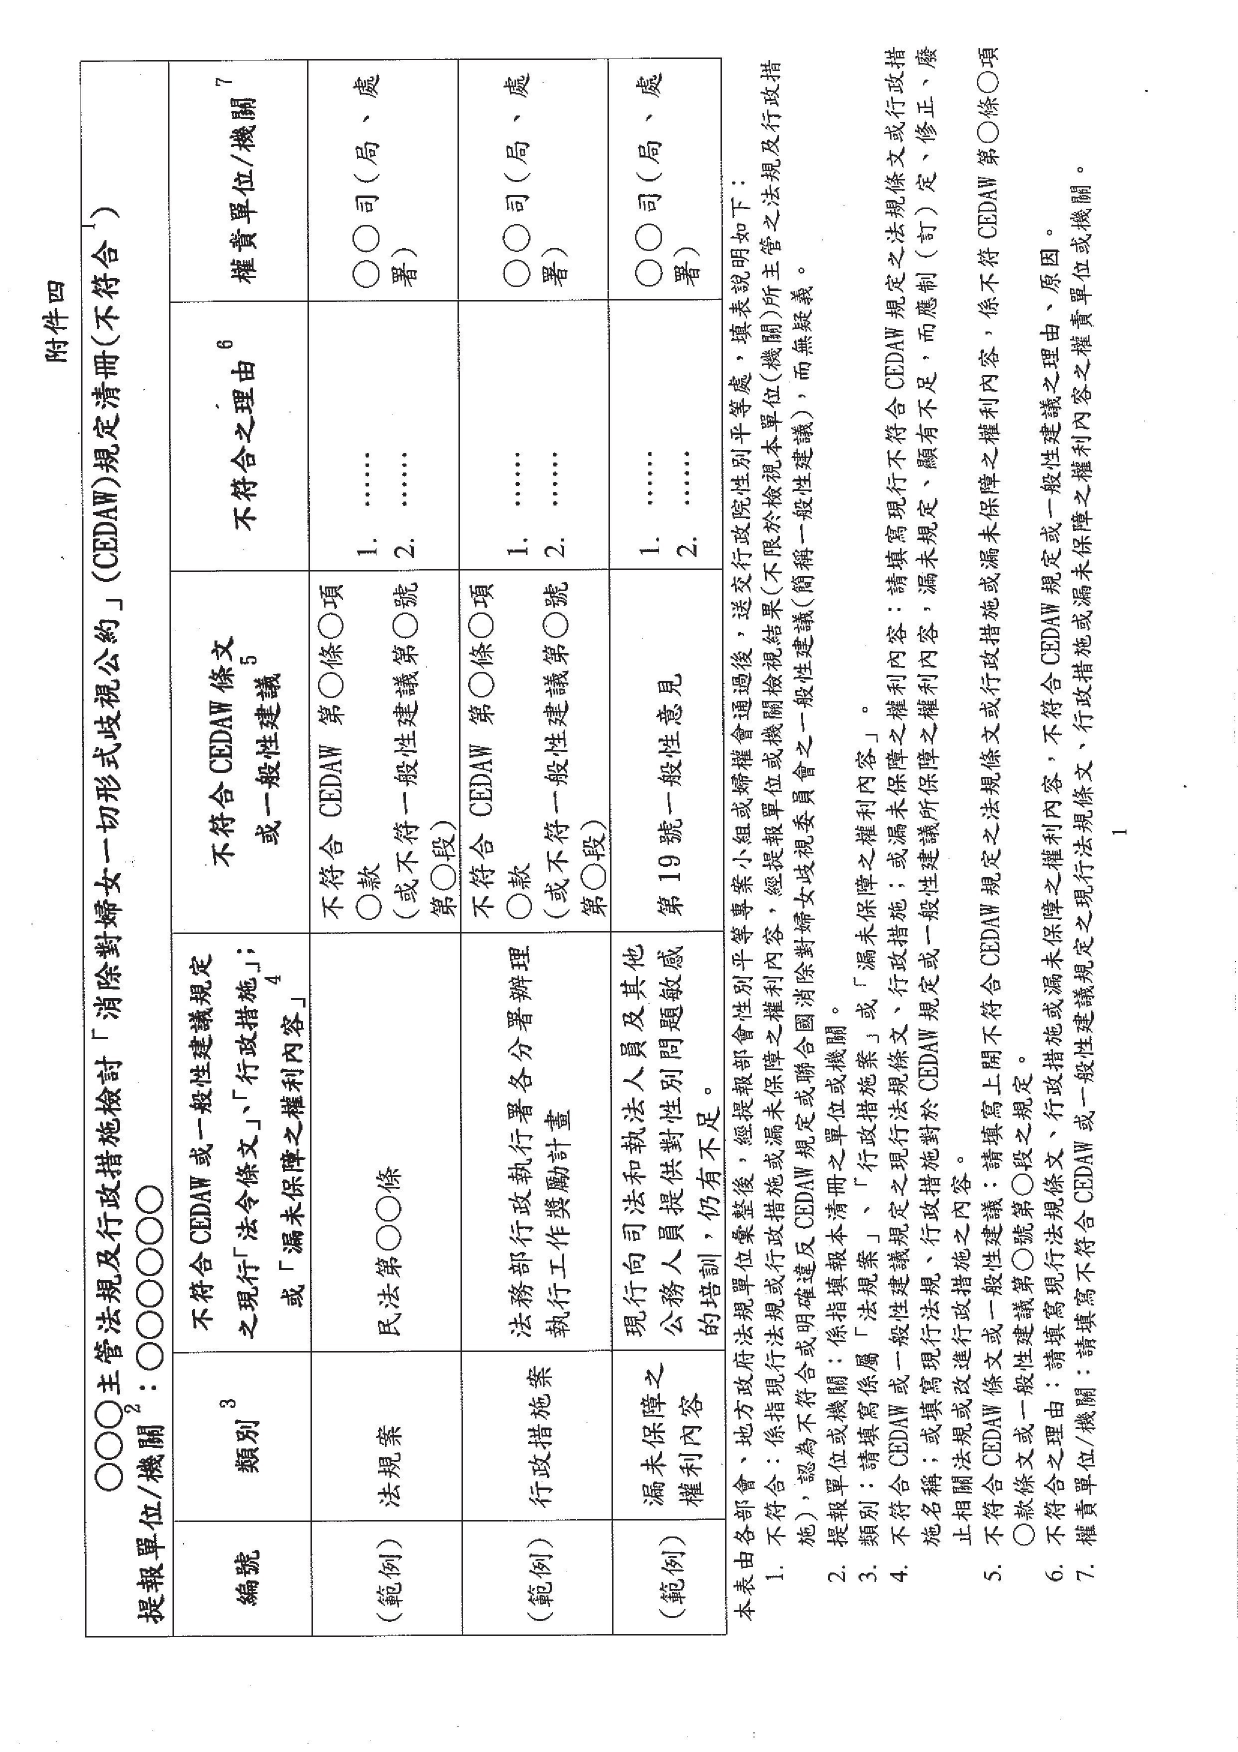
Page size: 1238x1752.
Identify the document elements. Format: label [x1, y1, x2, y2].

text_box [0, 0, 1238, 1751]
